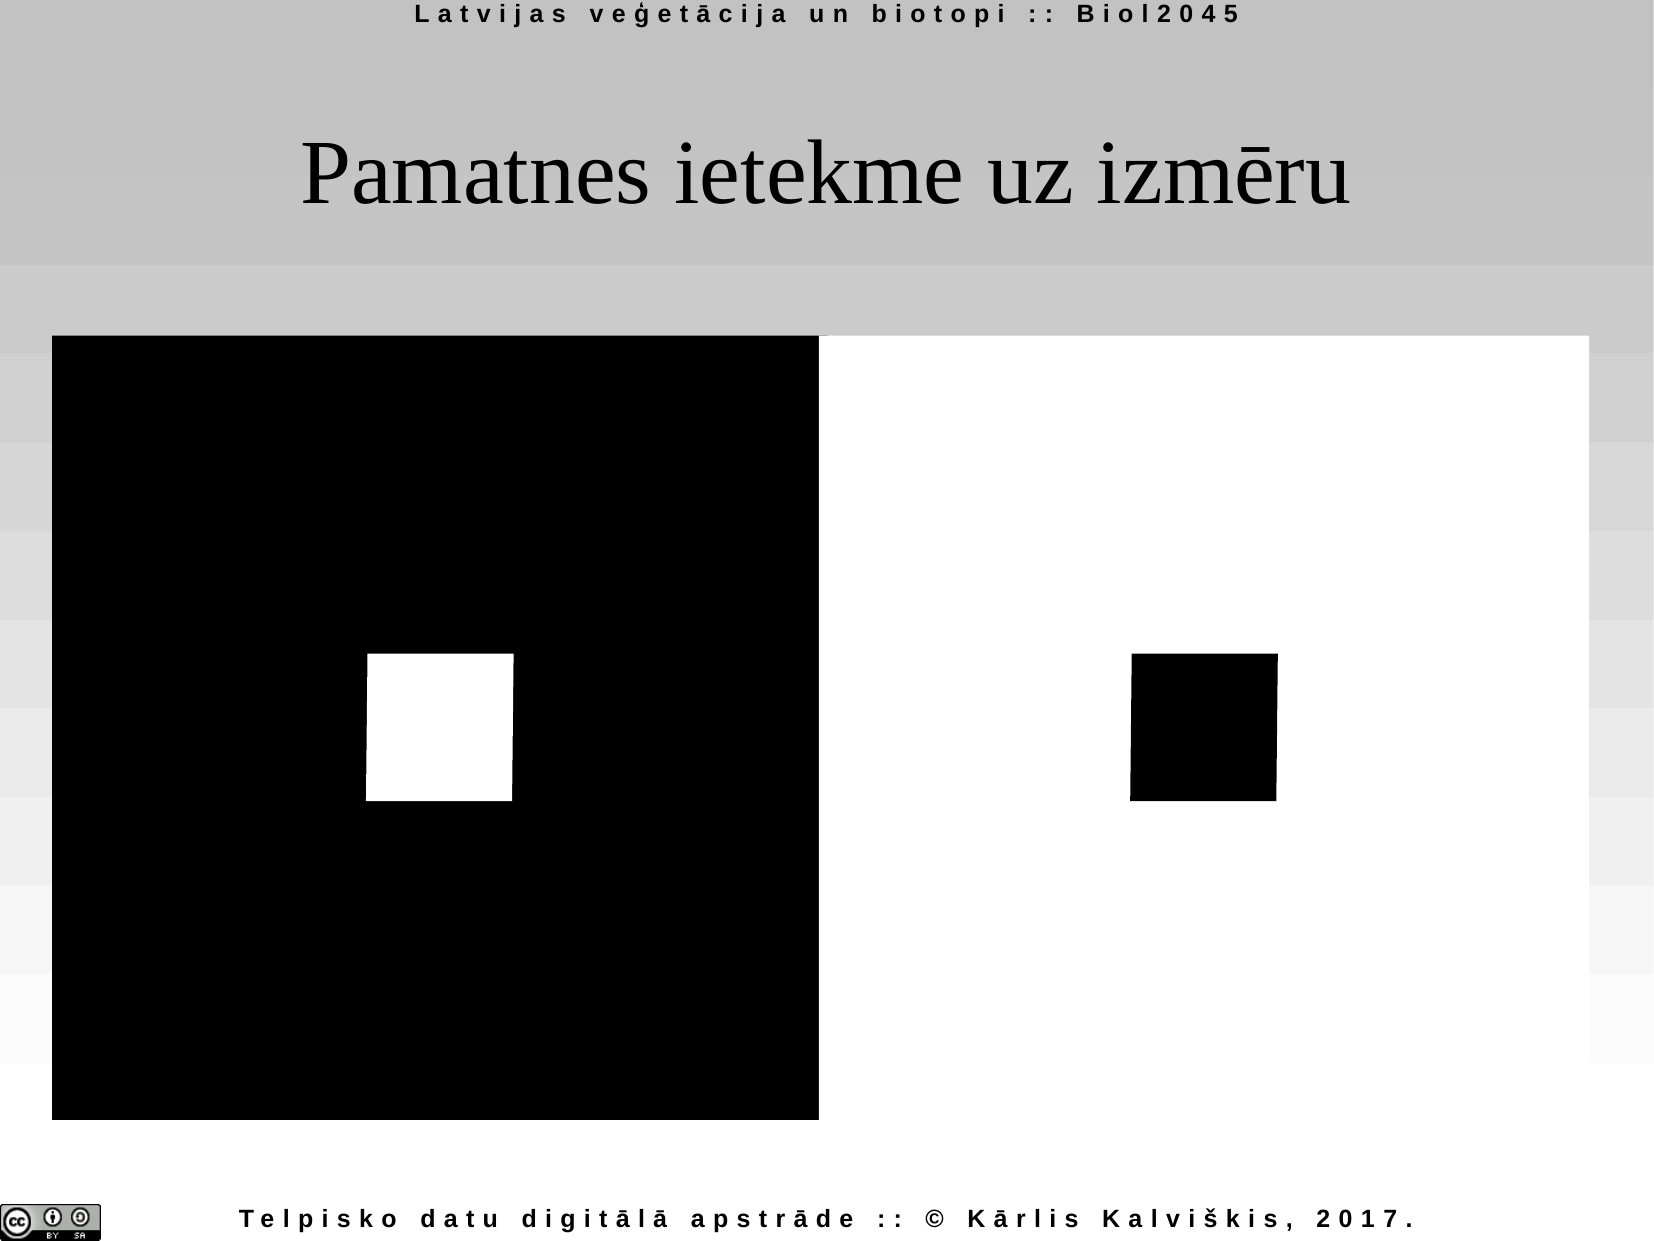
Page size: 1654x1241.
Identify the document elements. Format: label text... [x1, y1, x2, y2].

title Pamatnes ietekme uz izmēru [29, 49, 1625, 296]
picture [0, 0, 1654, 1241]
text_box [52, 335, 1590, 1120]
